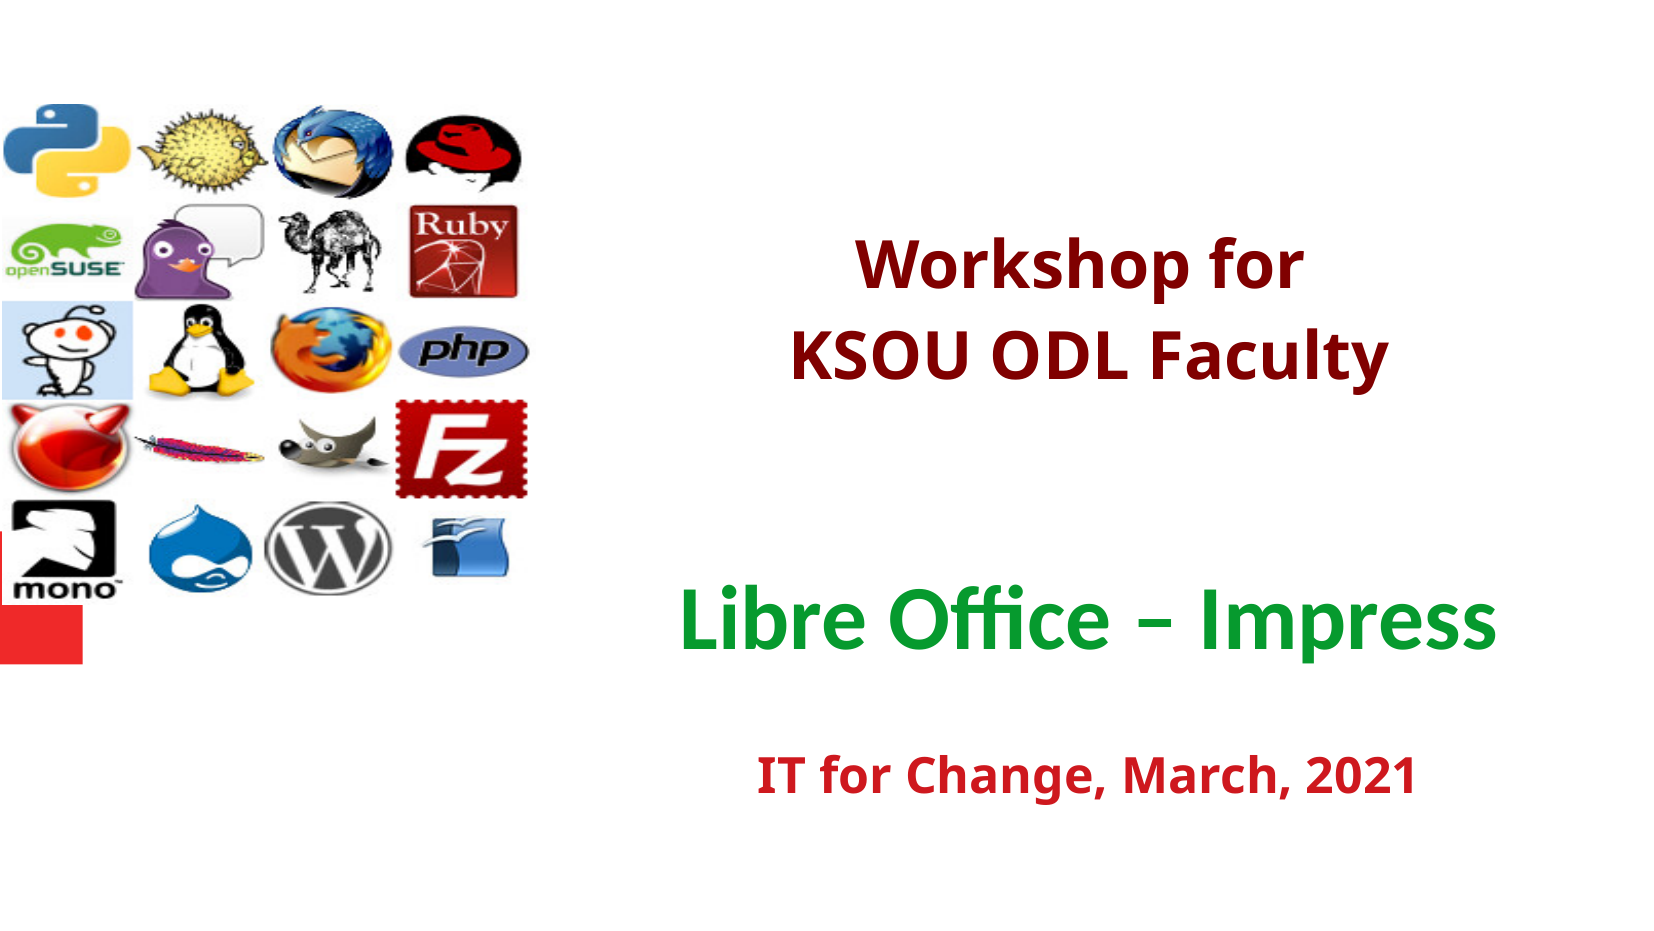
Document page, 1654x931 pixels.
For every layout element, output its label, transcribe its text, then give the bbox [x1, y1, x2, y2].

subtitle Workshop for KSOU ODL Faculty Libre Office – Impress IT for Change, March, 2021 [528, 37, 1650, 898]
picture [2, 104, 536, 605]
